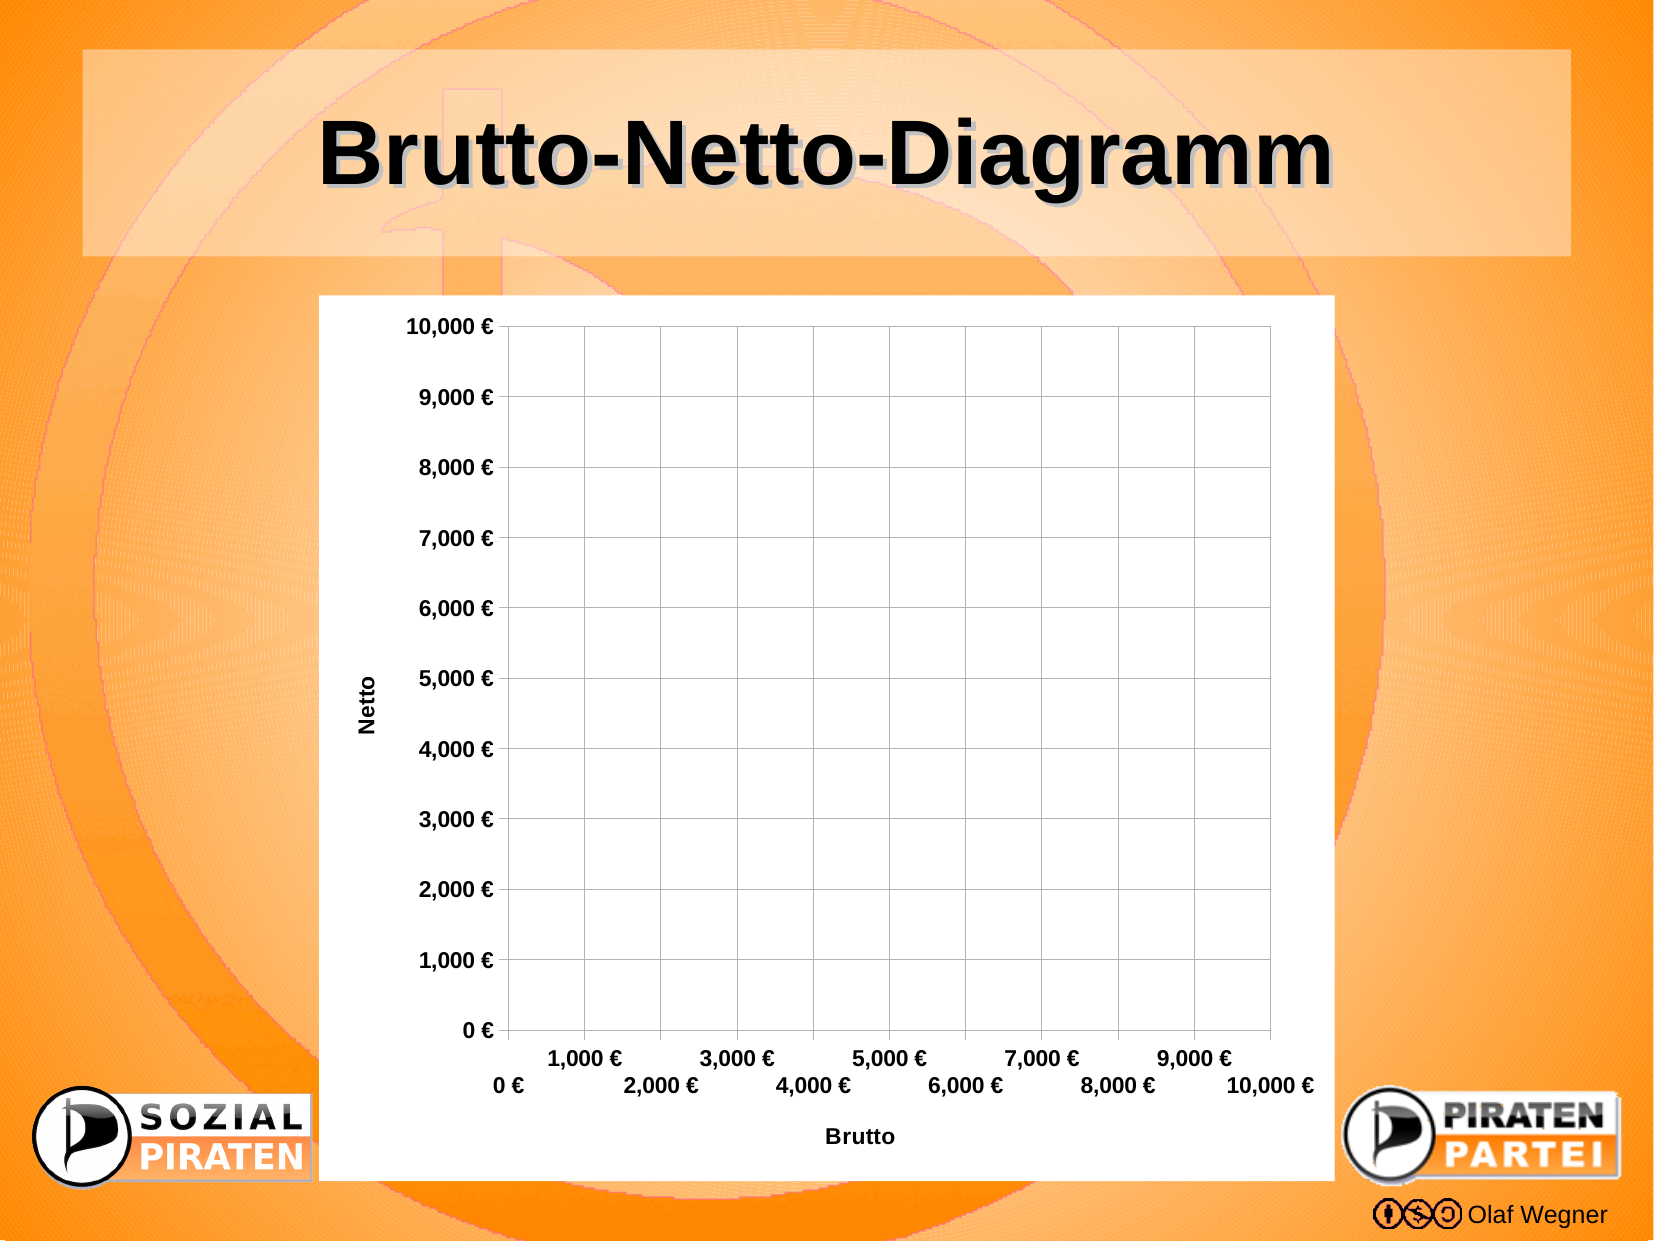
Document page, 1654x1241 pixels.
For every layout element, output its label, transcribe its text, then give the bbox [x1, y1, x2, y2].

picture [29, 0, 1623, 1241]
text_box Olaf Wegner [1452, 1193, 1623, 1237]
title Brutto-Netto-Diagramm [82, 49, 1571, 257]
chart [319, 295, 1335, 1182]
